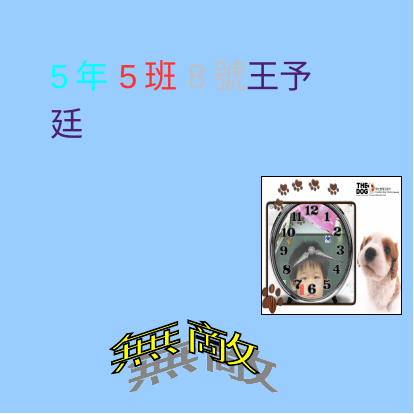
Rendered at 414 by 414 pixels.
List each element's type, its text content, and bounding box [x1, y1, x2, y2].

text_box 無敵 [110, 321, 180, 374]
text_box 5年5班8號王予廷 [35, 42, 360, 98]
text_box 無敵 [188, 320, 259, 374]
picture [261, 176, 402, 315]
